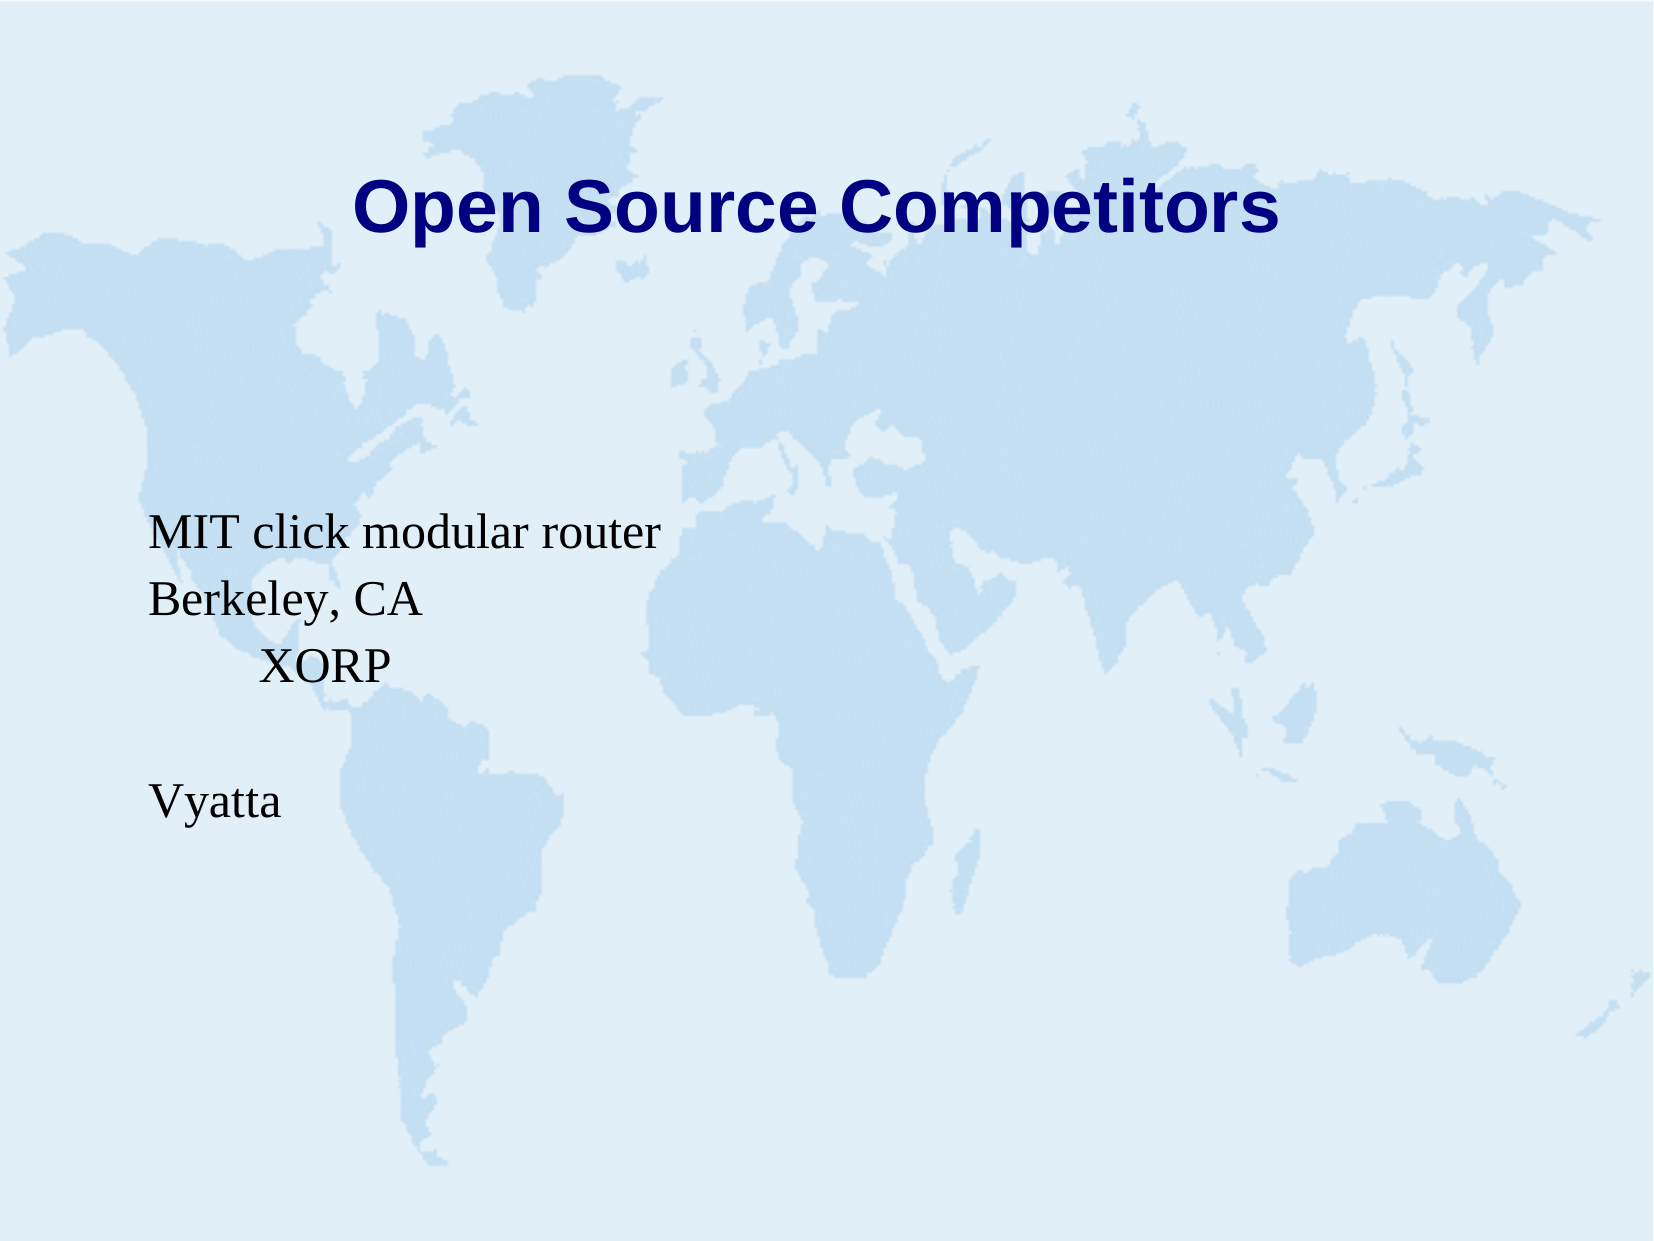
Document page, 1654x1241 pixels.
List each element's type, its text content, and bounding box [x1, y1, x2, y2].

subtitle MIT click modular router Berkeley, CA XORP Vyatta [112, 418, 1525, 1097]
title Open Source Competitors [121, 102, 1534, 311]
picture [0, 0, 1654, 1241]
